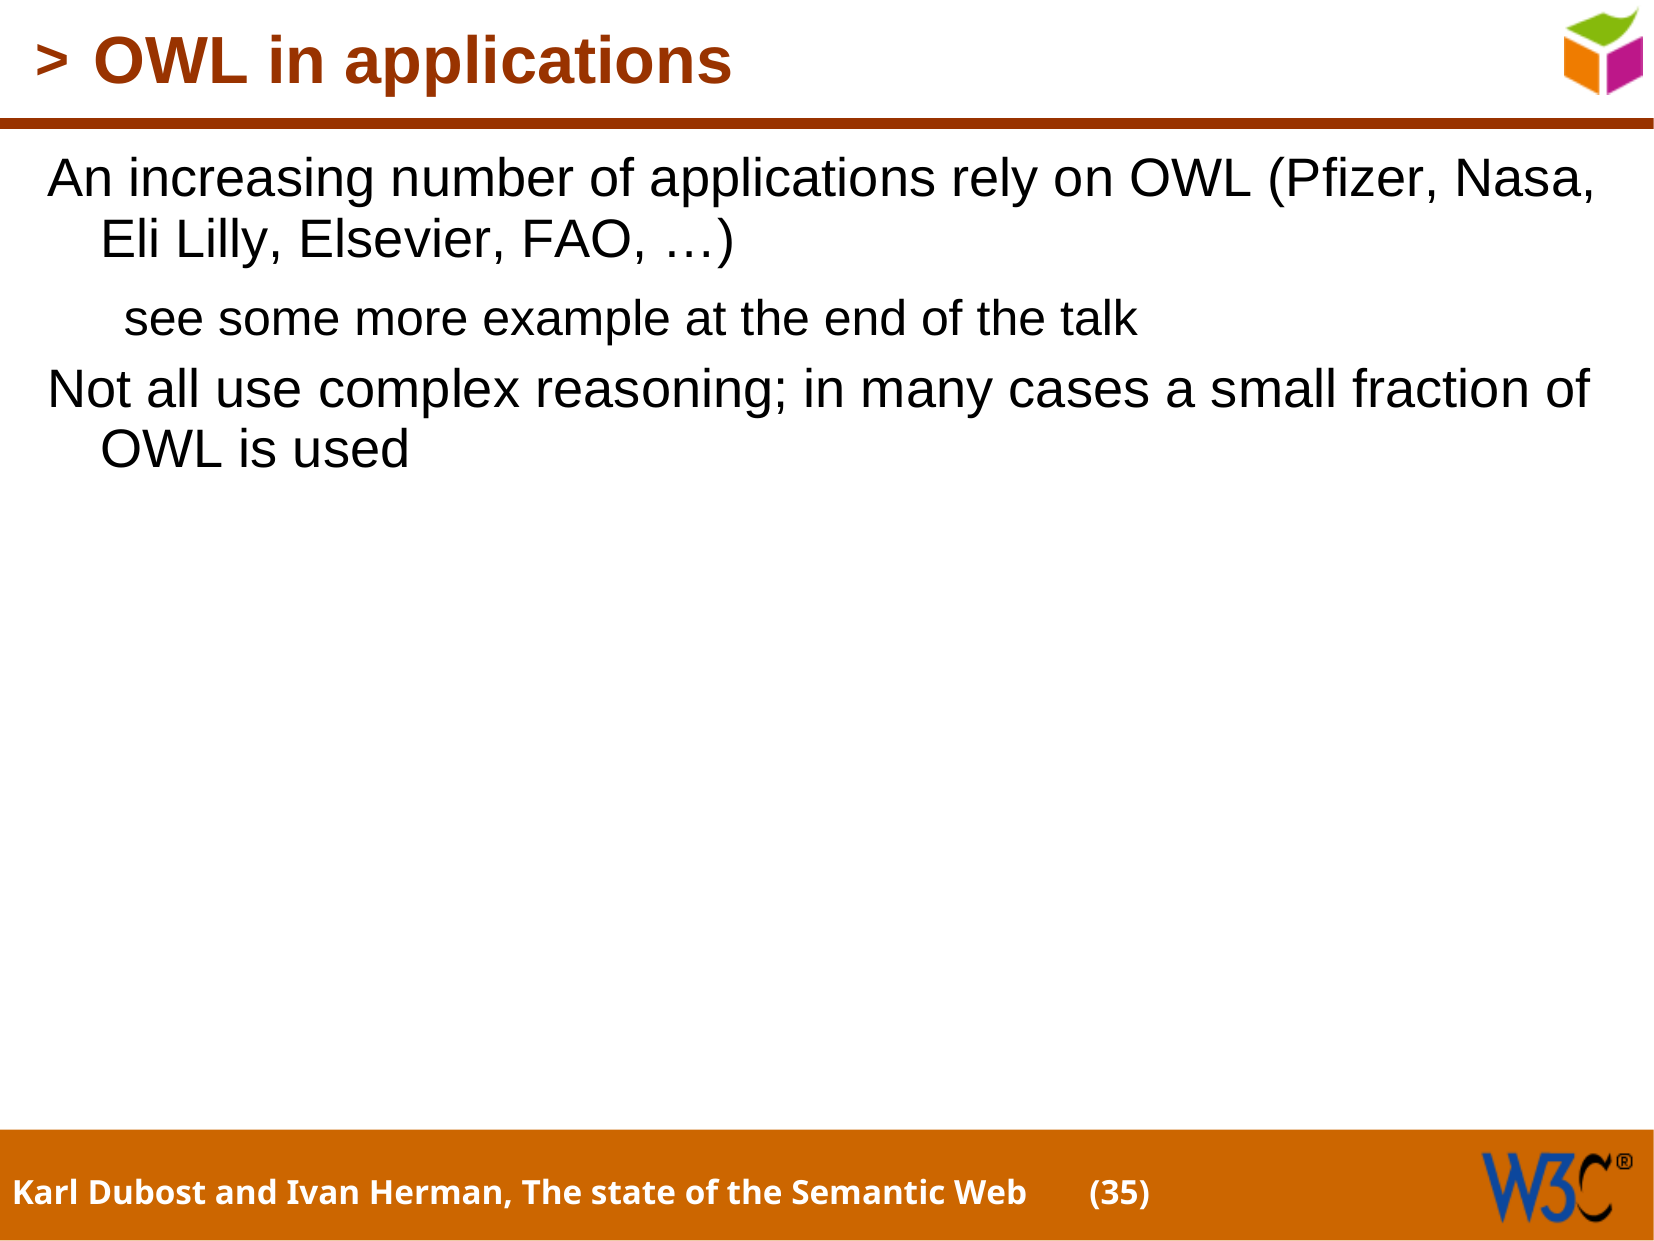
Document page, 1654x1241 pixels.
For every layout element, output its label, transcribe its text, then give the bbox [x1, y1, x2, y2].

list An increasing number of applications rely on OWL (Pfizer, Nasa, Eli Lilly, Elsevier, FAO, …) see some more example at the end of the talk Not all use complex reasoning; in many cases a small fraction of OWL is used [29, 147, 1624, 1119]
title OWL in applications [93, 7, 1493, 111]
picture [1564, 5, 1643, 95]
picture [1477, 1149, 1639, 1228]
